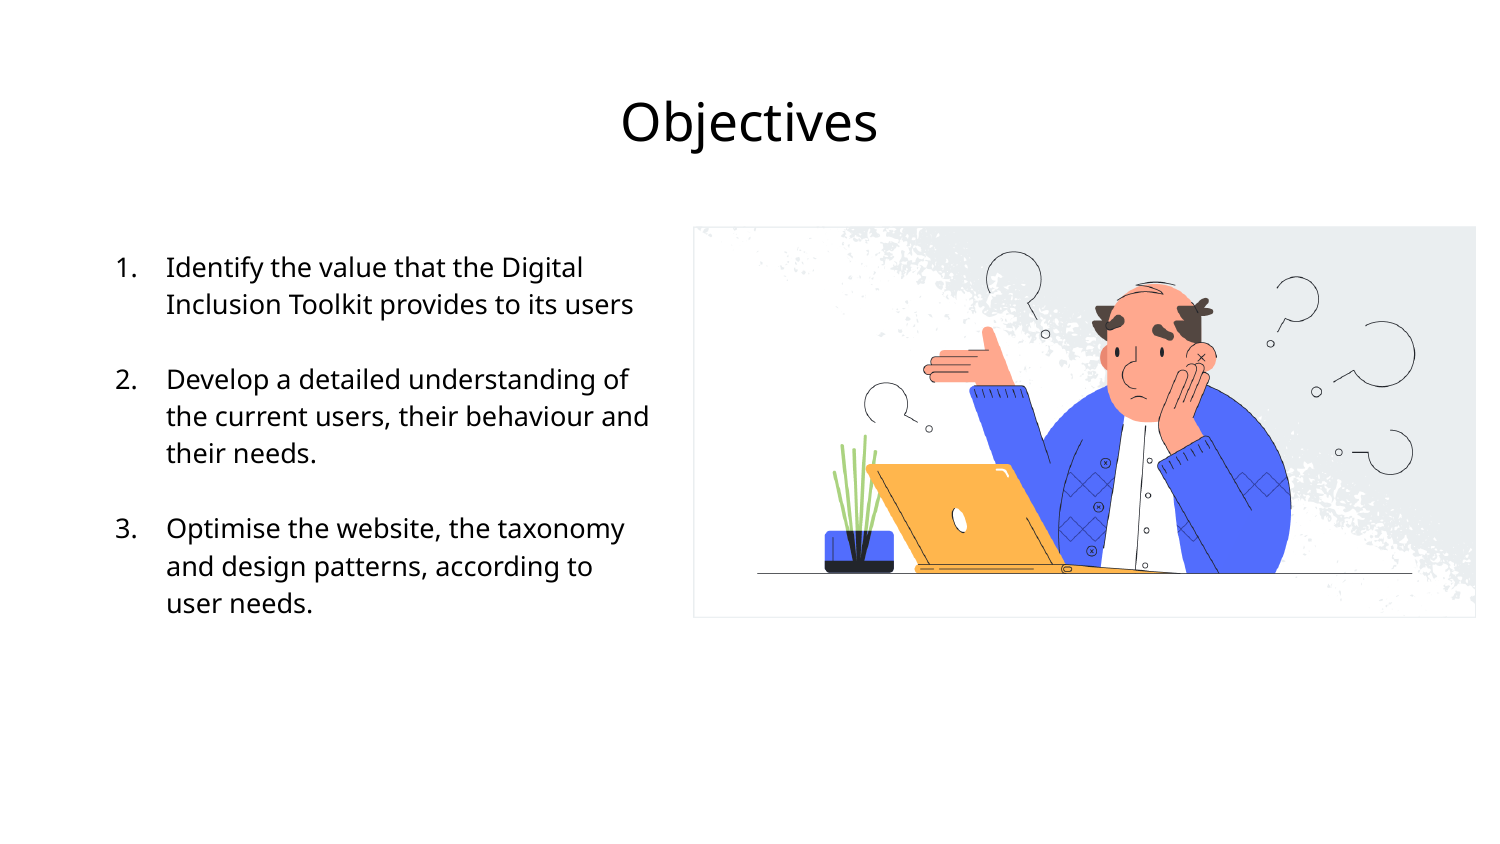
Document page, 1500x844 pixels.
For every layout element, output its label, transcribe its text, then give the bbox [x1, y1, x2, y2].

title Objectives [51, 72, 1449, 167]
picture [693, 226, 1476, 618]
text_box Identify the value that the Digital Inclusion Toolkit provides to its users Develop a detailed understanding of the current users, their behaviour and their needs. Optimise the website, the taxonomy and design patterns, according to user needs. [76, 230, 668, 672]
